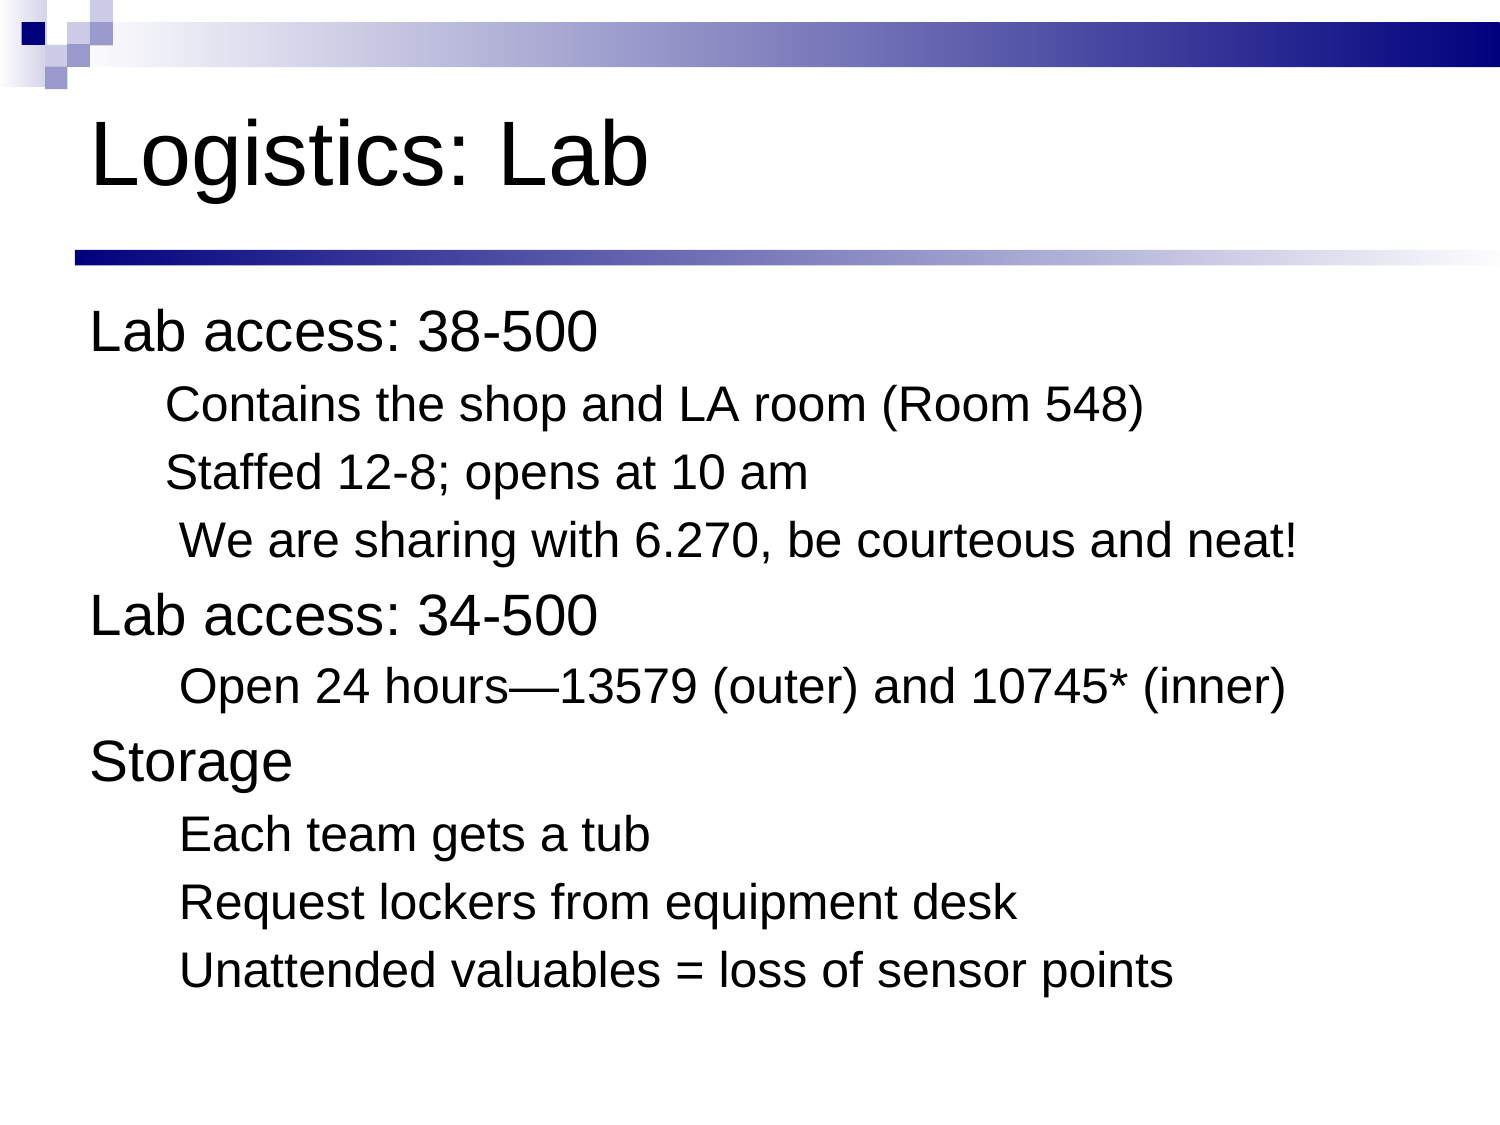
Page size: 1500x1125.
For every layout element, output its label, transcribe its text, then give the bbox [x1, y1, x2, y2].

title Logistics: Lab [75, 75, 1426, 238]
list Lab access: 38-500 Contains the shop and LA room (Room 548) Staffed 12-8; opens at 10 am We are sharing with 6.270, be courteous and neat! Lab access: 34-500 Open 24 hours—13579 (outer) and 10745* (inner) Storage Each team gets a tub Request lockers from equipment desk Unattended valuables = loss of sensor points [75, 295, 1426, 1125]
